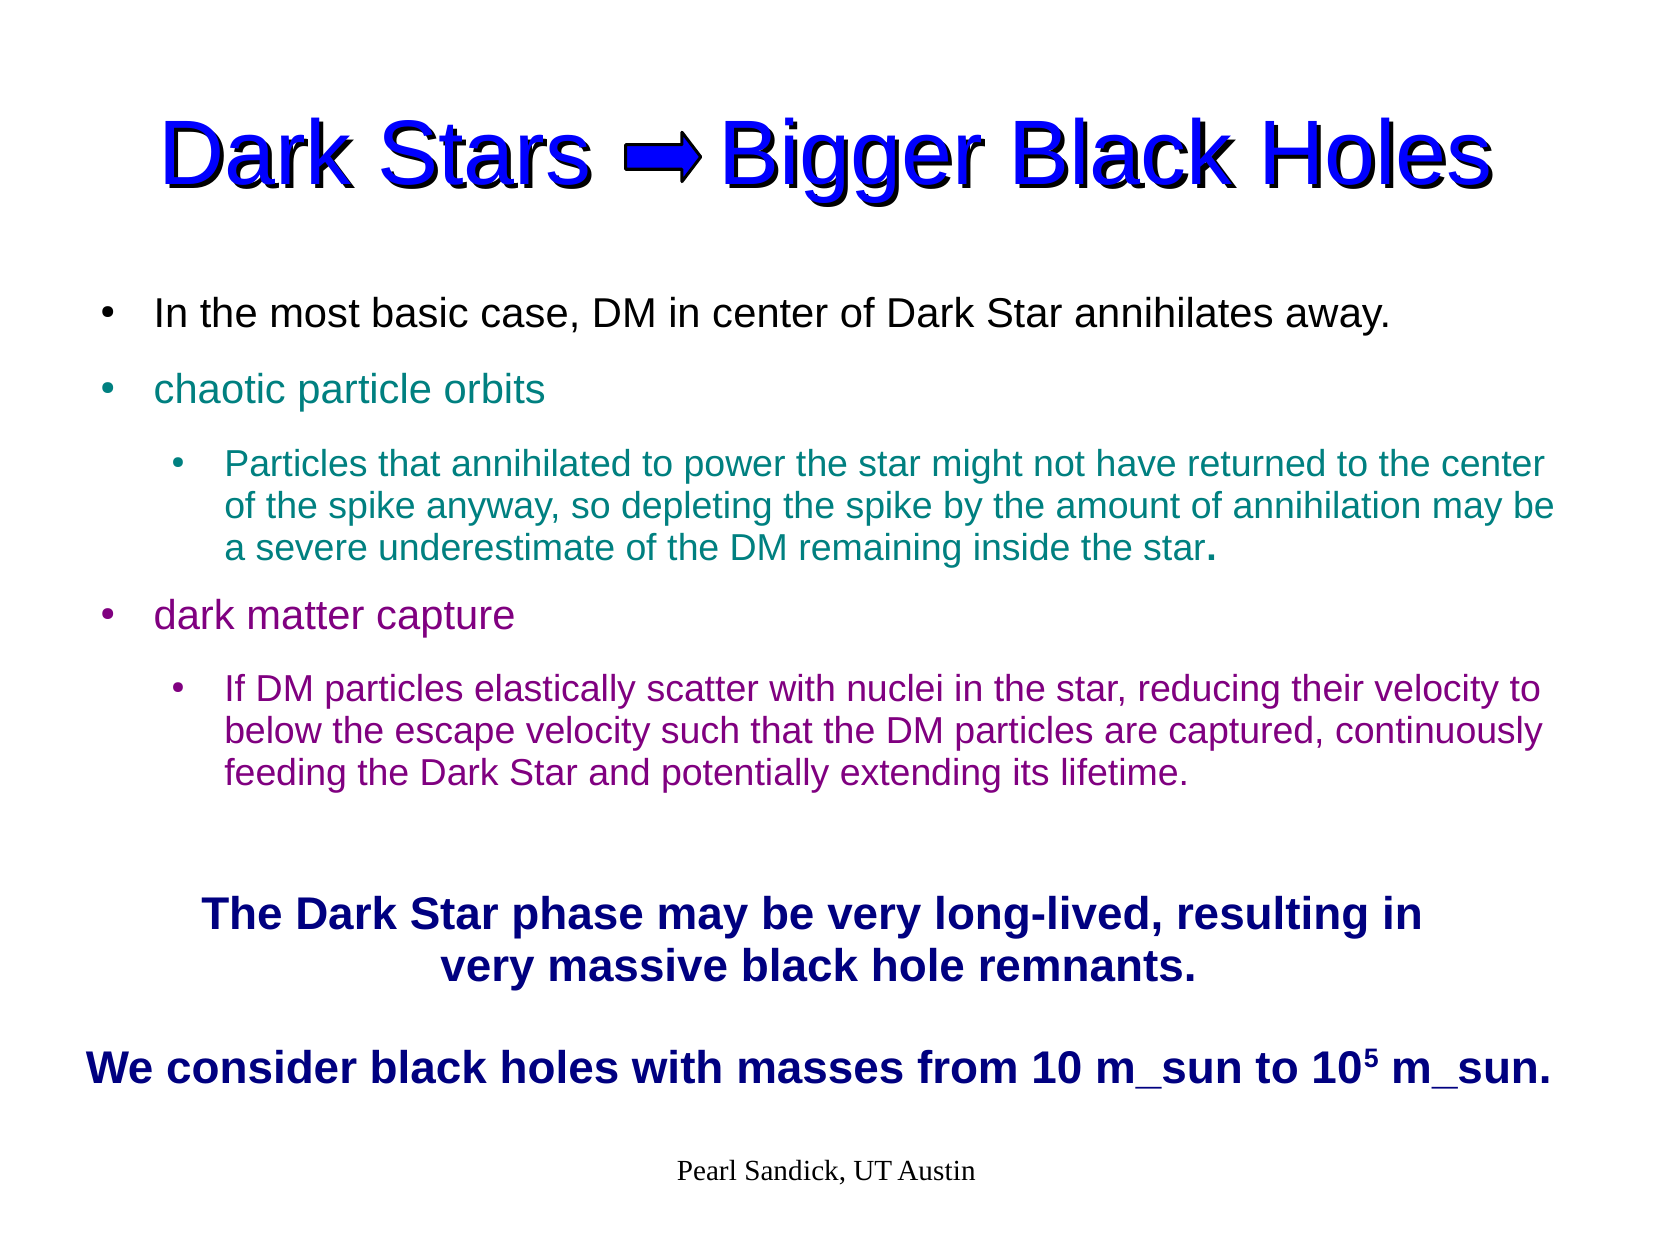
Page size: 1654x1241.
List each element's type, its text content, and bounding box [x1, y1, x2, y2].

list In the most basic case, DM in center of Dark Star annihilates away. chaotic particle orbits Particles that annihilated to power the star might not have returned to the center of the spike anyway, so depleting the spike by the amount of annihilation may be a severe underestimate of the DM remaining inside the star. dark matter capture If DM particles elastically scatter with nuclei in the star, reducing their velocity to below the escape velocity such that the DM particles are captured, continuously feeding the Dark Star and potentially extending its lifetime. [82, 290, 1571, 1013]
text_box [625, 132, 701, 182]
text_box The Dark Star phase may be very long-lived, resulting in very massive black hole remnants. We consider black holes with masses from 10 m_sun to 105 m_sun. [71, 880, 1565, 1133]
title Dark Stars Bigger Black Holes [82, 56, 1571, 250]
